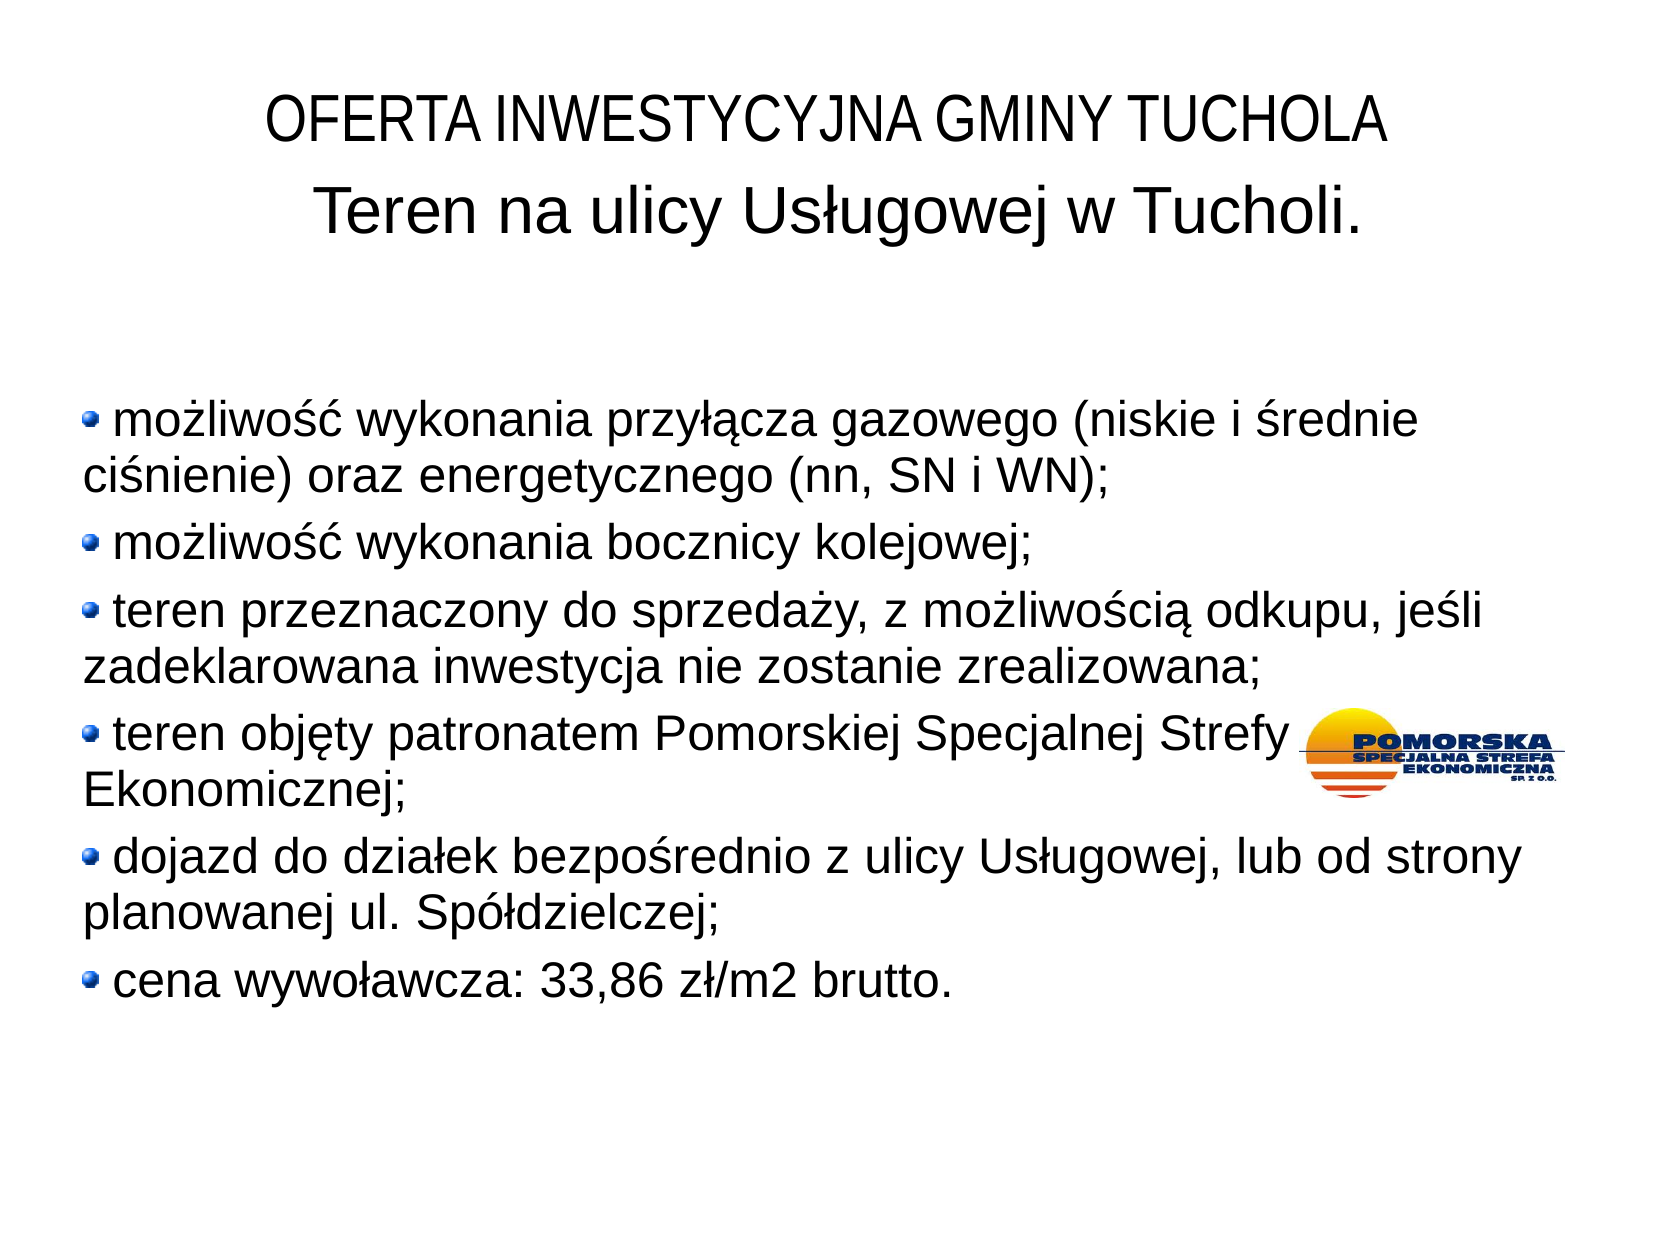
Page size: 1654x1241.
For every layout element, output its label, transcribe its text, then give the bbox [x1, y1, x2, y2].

subtitle możliwość wykonania przyłącza gazowego (niskie i średnie ciśnienie) oraz energetycznego (nn, SN i WN); możliwość wykonania bocznicy kolejowej; teren przeznaczony do sprzedaży, z możliwością odkupu, jeśli zadeklarowana inwestycja nie zostanie zrealizowana; teren objęty patronatem Pomorskiej Specjalnej Strefy Ekonomicznej; dojazd do działek bezpośrednio z ulicy Usługowej, lub od strony planowanej ul. Spółdzielczej; cena wywoławcza: 33,86 zł/m2 brutto. [82, 300, 1571, 1102]
picture [1299, 708, 1565, 798]
text_box Teren na ulicy Usługowej w Tucholi. [82, 173, 1595, 300]
title OFERTA INWESTYCYJNA GMINY TUCHOLA [82, 56, 1571, 173]
